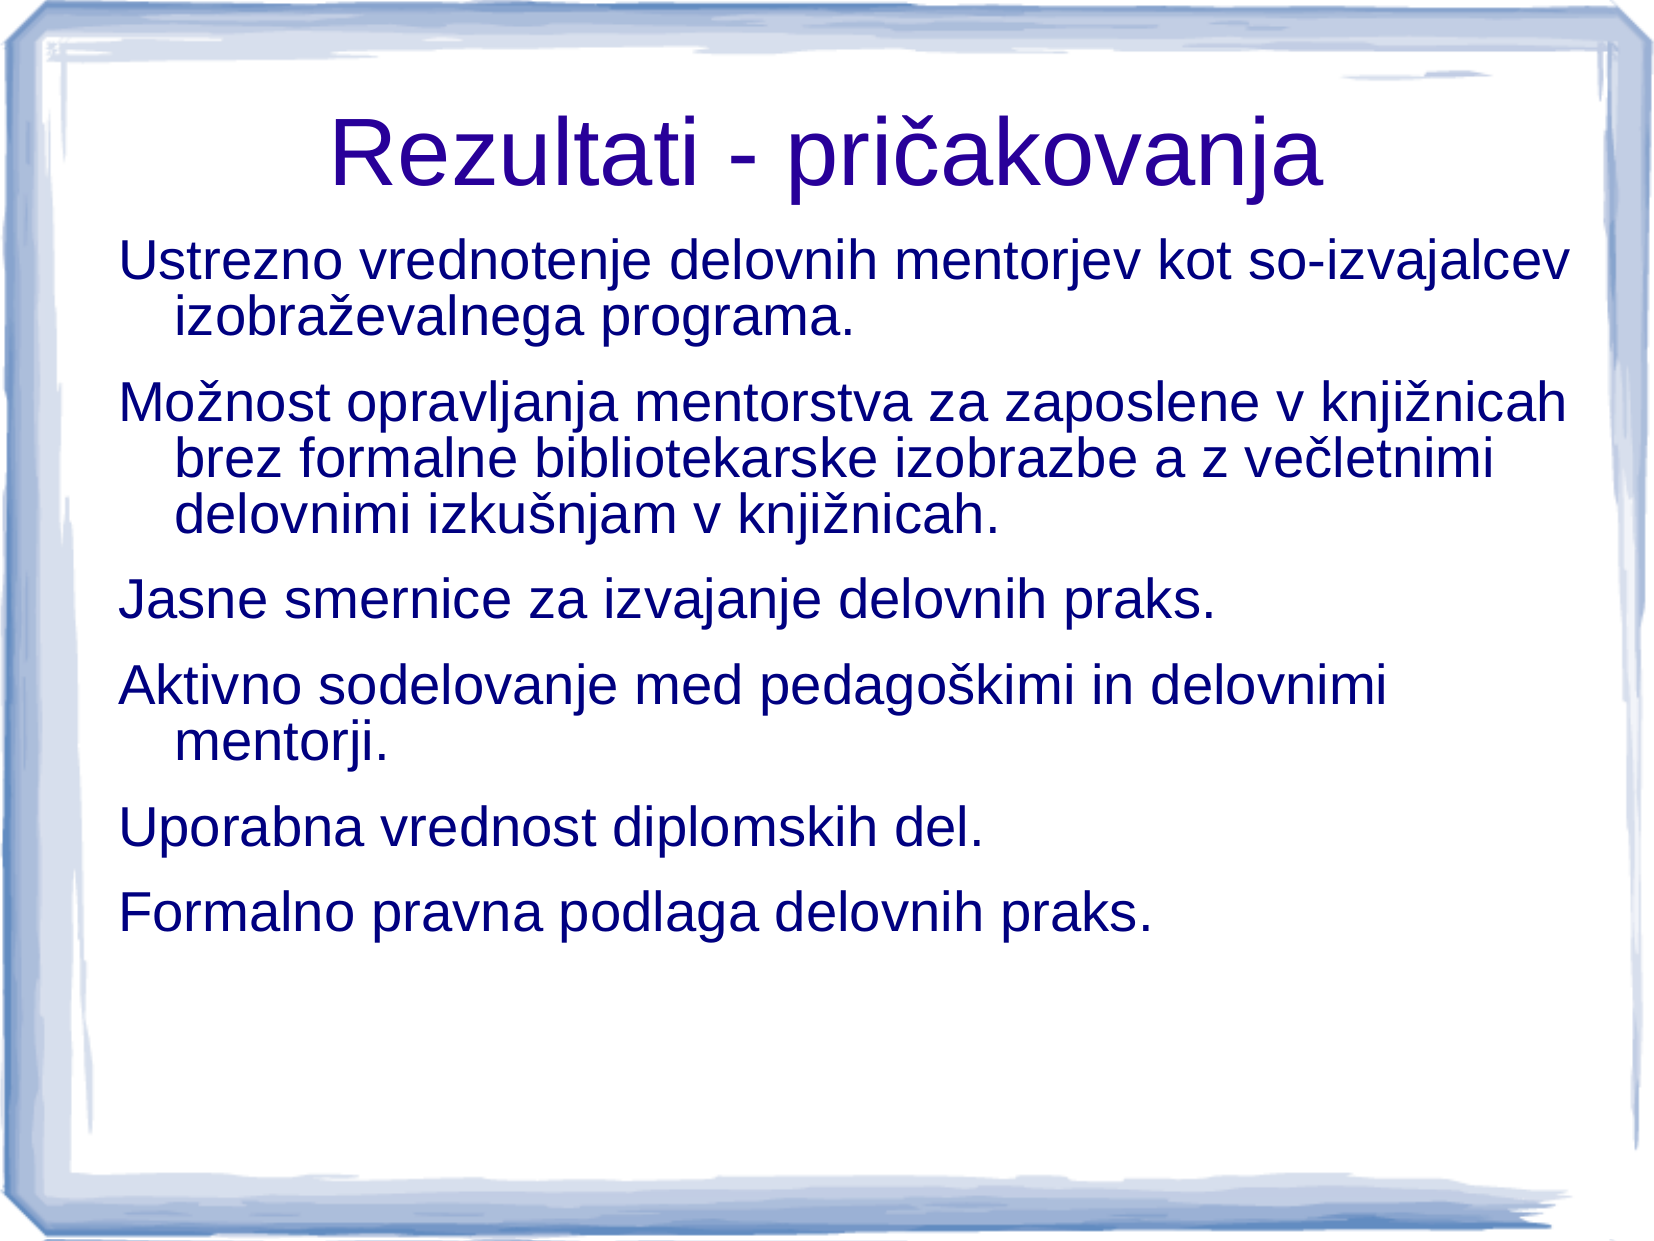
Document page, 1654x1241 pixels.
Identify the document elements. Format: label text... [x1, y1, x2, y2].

title Rezultati - pričakovanja [82, 49, 1571, 257]
list Ustrezno vrednotenje delovnih mentorjev kot so-izvajalcev izobraževalnega programa. Možnost opravljanja mentorstva za zaposlene v knjižnicah brez formalne bibliotekarske izobrazbe a z večletnimi delovnimi izkušnjam v knjižnicah. Jasne smernice za izvajanje delovnih praks. Aktivno sodelovanje med pedagoškimi in delovnimi mentorji. Uporabna vrednost diplomskih del. Formalno pravna podlaga delovnih praks. [118, 230, 1571, 1004]
picture [0, 0, 1654, 1241]
